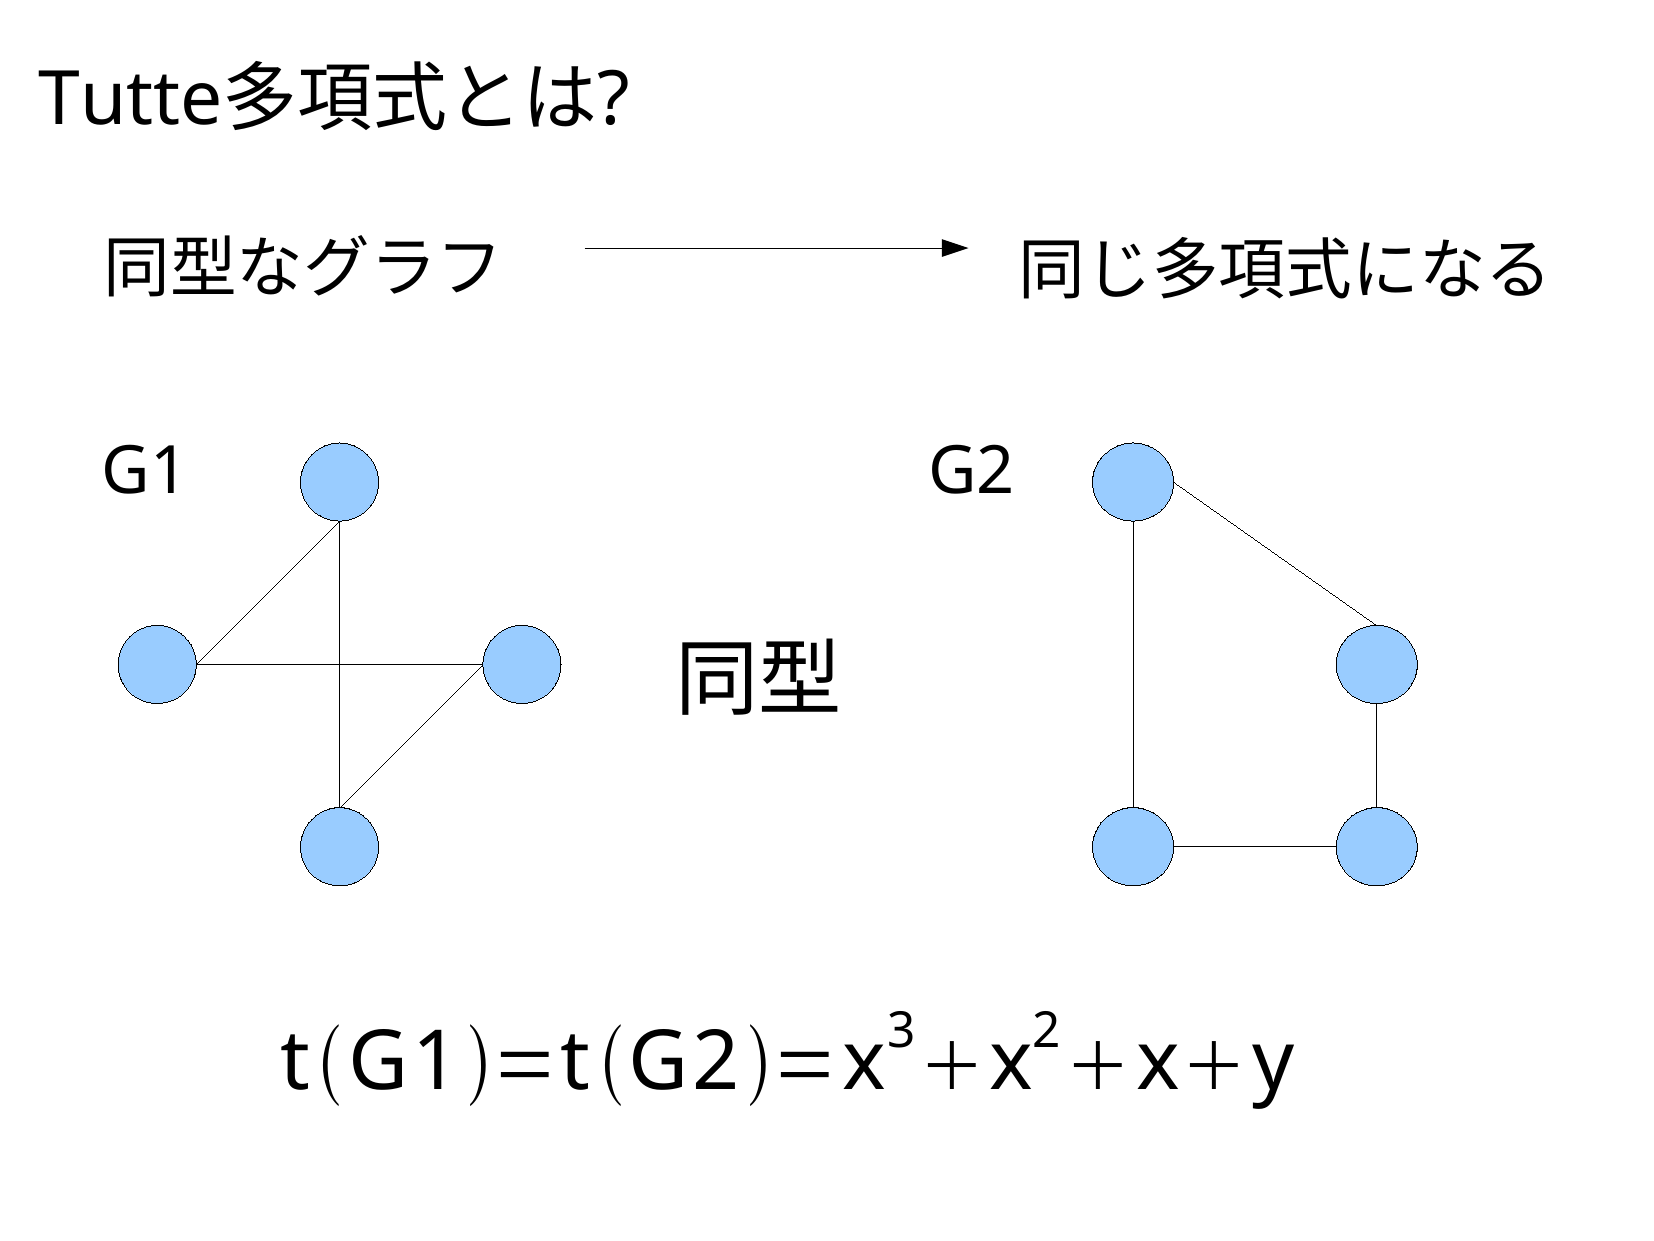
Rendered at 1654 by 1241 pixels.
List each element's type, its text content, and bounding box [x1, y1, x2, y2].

text_box G2 [913, 415, 1034, 502]
chart [272, 1003, 1300, 1111]
text_box G1 [86, 415, 207, 502]
text_box [300, 807, 379, 886]
text_box [300, 442, 379, 522]
text_box 同型 [660, 604, 854, 709]
text_box [118, 625, 197, 704]
text_box [1336, 625, 1418, 704]
text_box [1092, 442, 1174, 522]
text_box Tutte多項式とは? [23, 29, 637, 126]
text_box [1092, 807, 1174, 886]
text_box [1336, 807, 1418, 886]
text_box 同型なグラフ [88, 206, 478, 294]
text_box 同じ多項式になる [1003, 208, 1568, 296]
text_box [482, 625, 562, 704]
